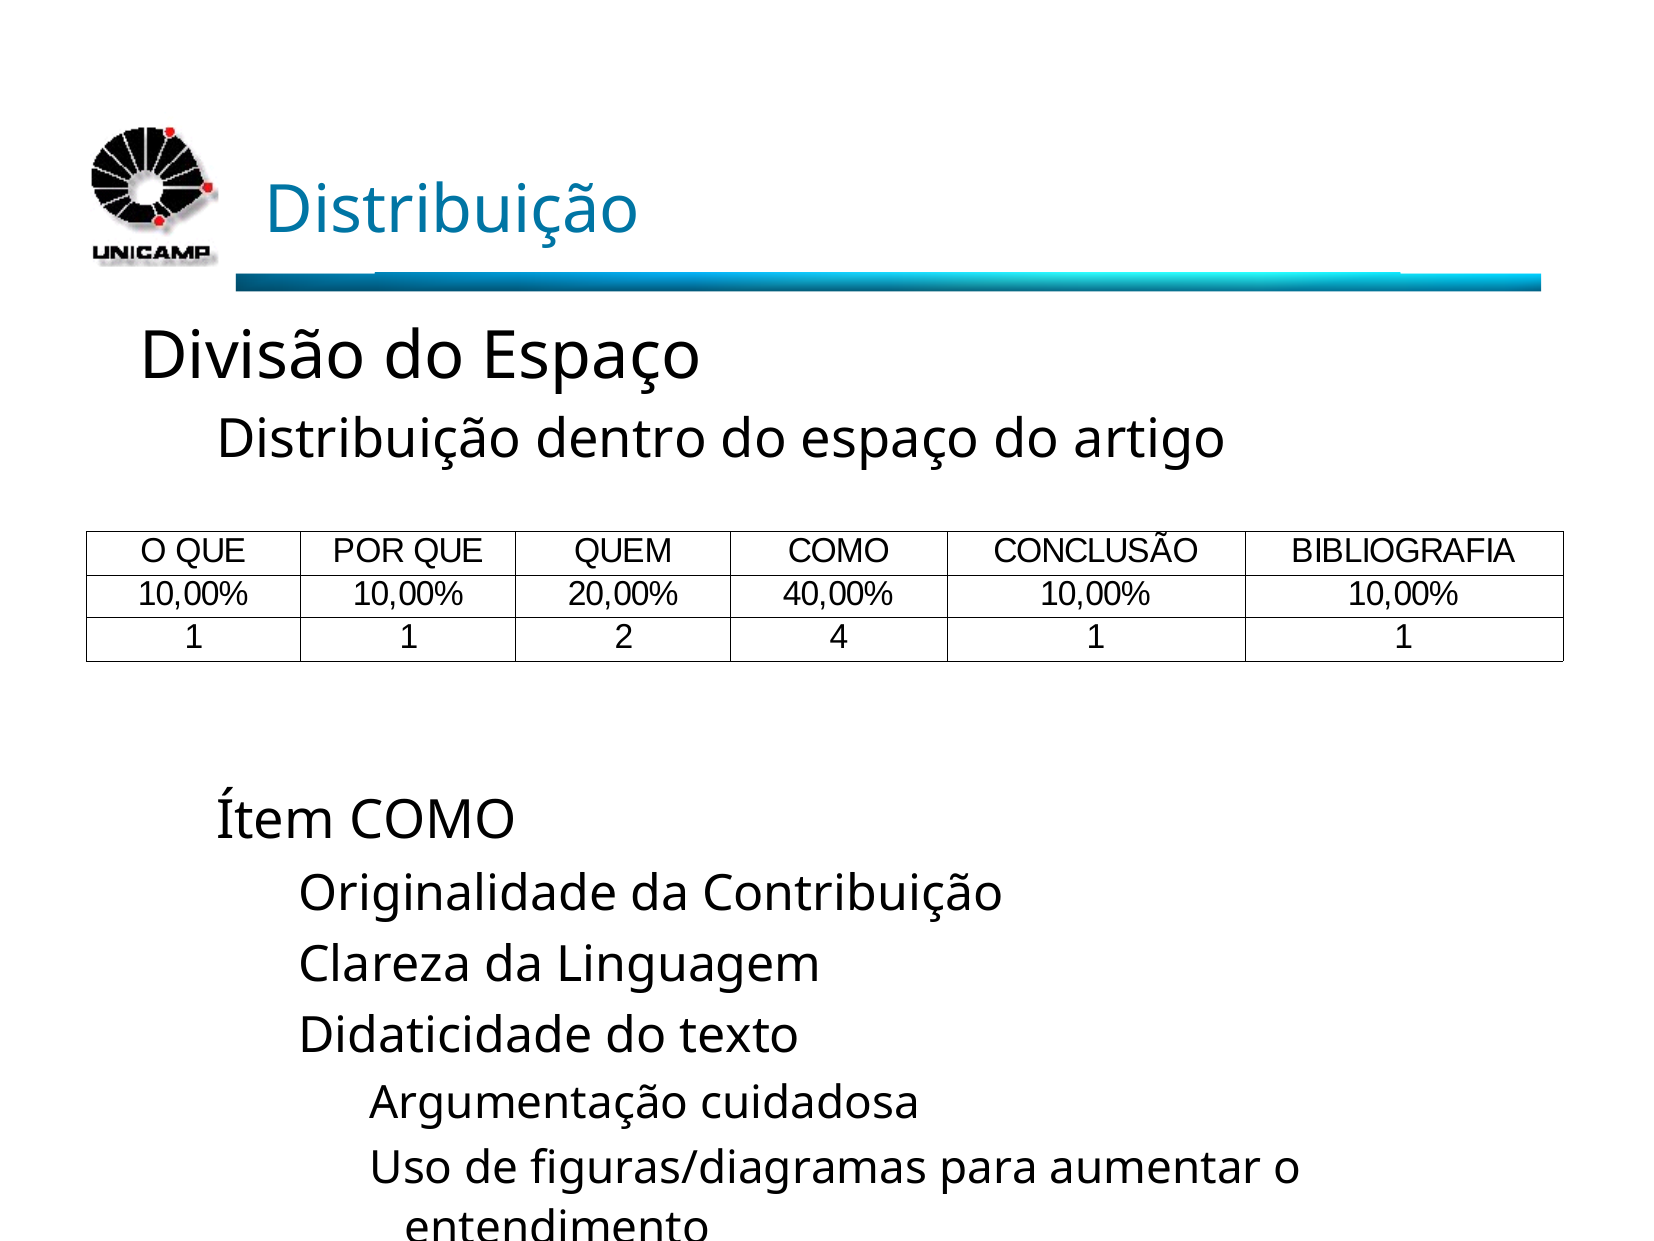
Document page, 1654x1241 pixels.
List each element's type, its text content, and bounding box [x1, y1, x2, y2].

title Distribuição [264, 42, 1534, 250]
list Divisão do Espaço Distribuição dentro do espaço do artigo Ítem COMO Originalidade da Contribuição Clareza da Linguagem Didaticidade do texto Argumentação cuidadosa Uso de figuras/diagramas para aumentar o entendimento [121, 309, 1534, 1182]
picture [125, 272, 1654, 295]
chart [85, 531, 121, 708]
chart [1534, 531, 1565, 708]
